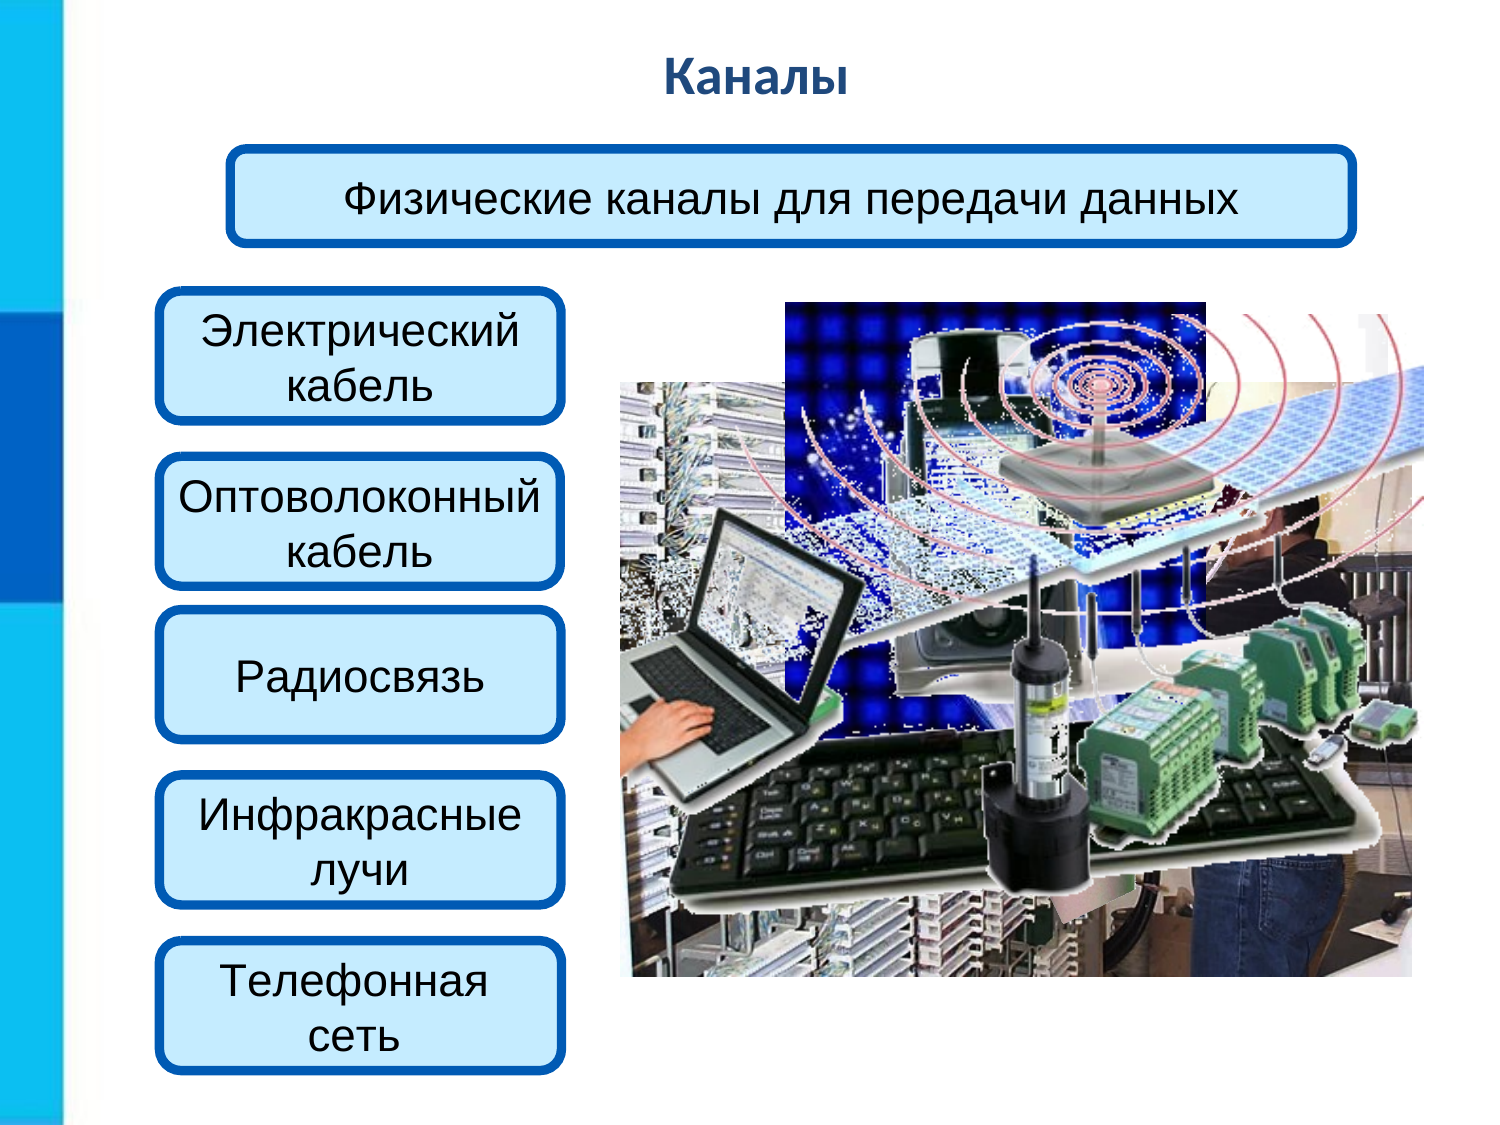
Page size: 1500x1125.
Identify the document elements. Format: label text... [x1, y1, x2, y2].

text_box Оптоволоконный кабель [159, 456, 561, 587]
text_box Инфракрасные лучи [159, 774, 562, 905]
picture [0, 0, 1500, 1125]
text_box Телефонная сеть [159, 940, 562, 1071]
text_box Электрический кабель [159, 290, 562, 421]
text_box Каналы [88, 31, 1425, 114]
text_box Радиосвязь [159, 609, 562, 740]
text_box Физические каналы для передачи данных [230, 148, 1353, 244]
